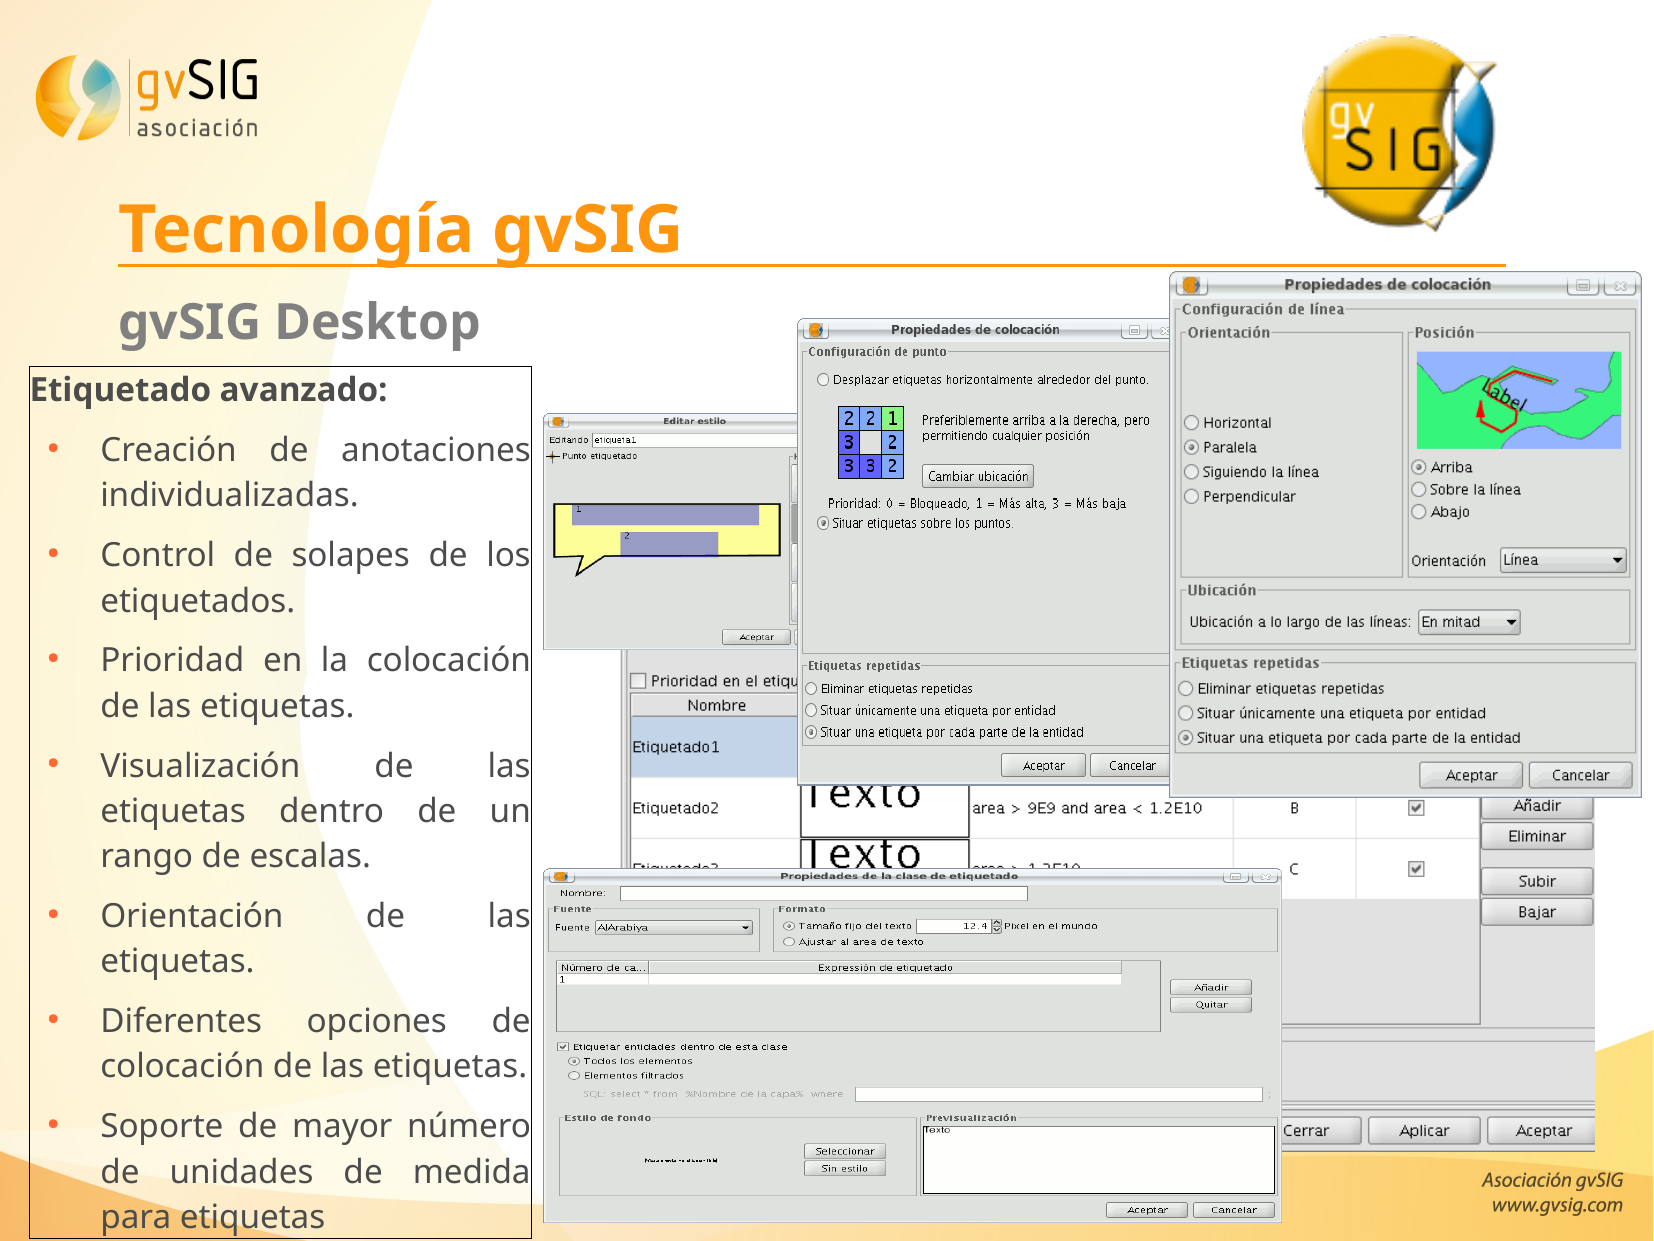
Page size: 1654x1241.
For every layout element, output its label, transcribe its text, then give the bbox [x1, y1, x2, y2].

picture [0, 0, 1654, 1241]
title gvSIG Desktop [118, 276, 857, 365]
list Etiquetado avanzado: Creación de anotaciones individualizadas. Control de solapes de los etiquetados. Prioridad en la colocación de las etiquetas. Visualización de las etiquetas dentro de un rango de escalas. Orientación de las etiquetas. Diferentes opciones de colocación de las etiquetas. Soporte de mayor número de unidades de medida para etiquetas [29, 366, 532, 1163]
title Tecnología gvSIG [118, 177, 1607, 276]
